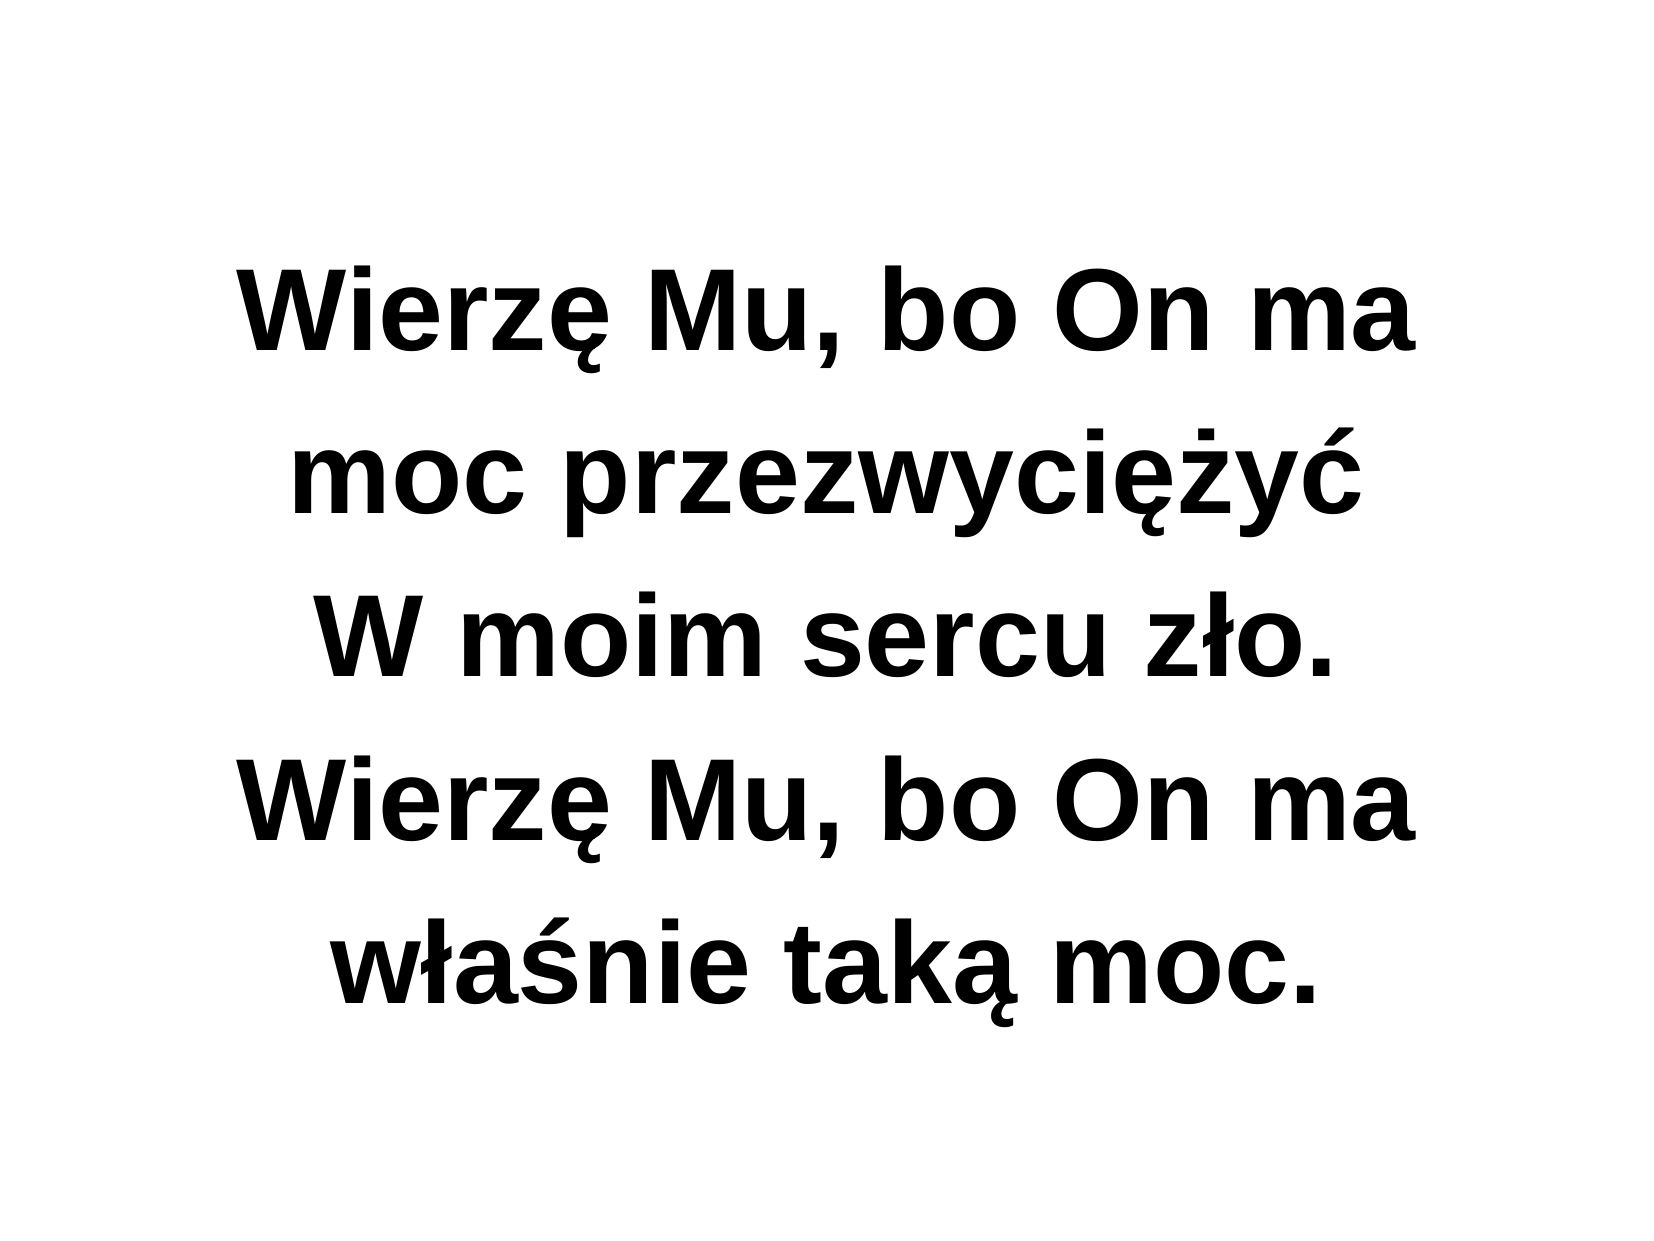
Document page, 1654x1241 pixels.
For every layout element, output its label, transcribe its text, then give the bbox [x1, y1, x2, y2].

subtitle Wierzę Mu, bo On ma moc przezwyciężyć W moim sercu zło. Wierzę Mu, bo On ma właśnie taką moc. [0, 0, 1654, 1241]
